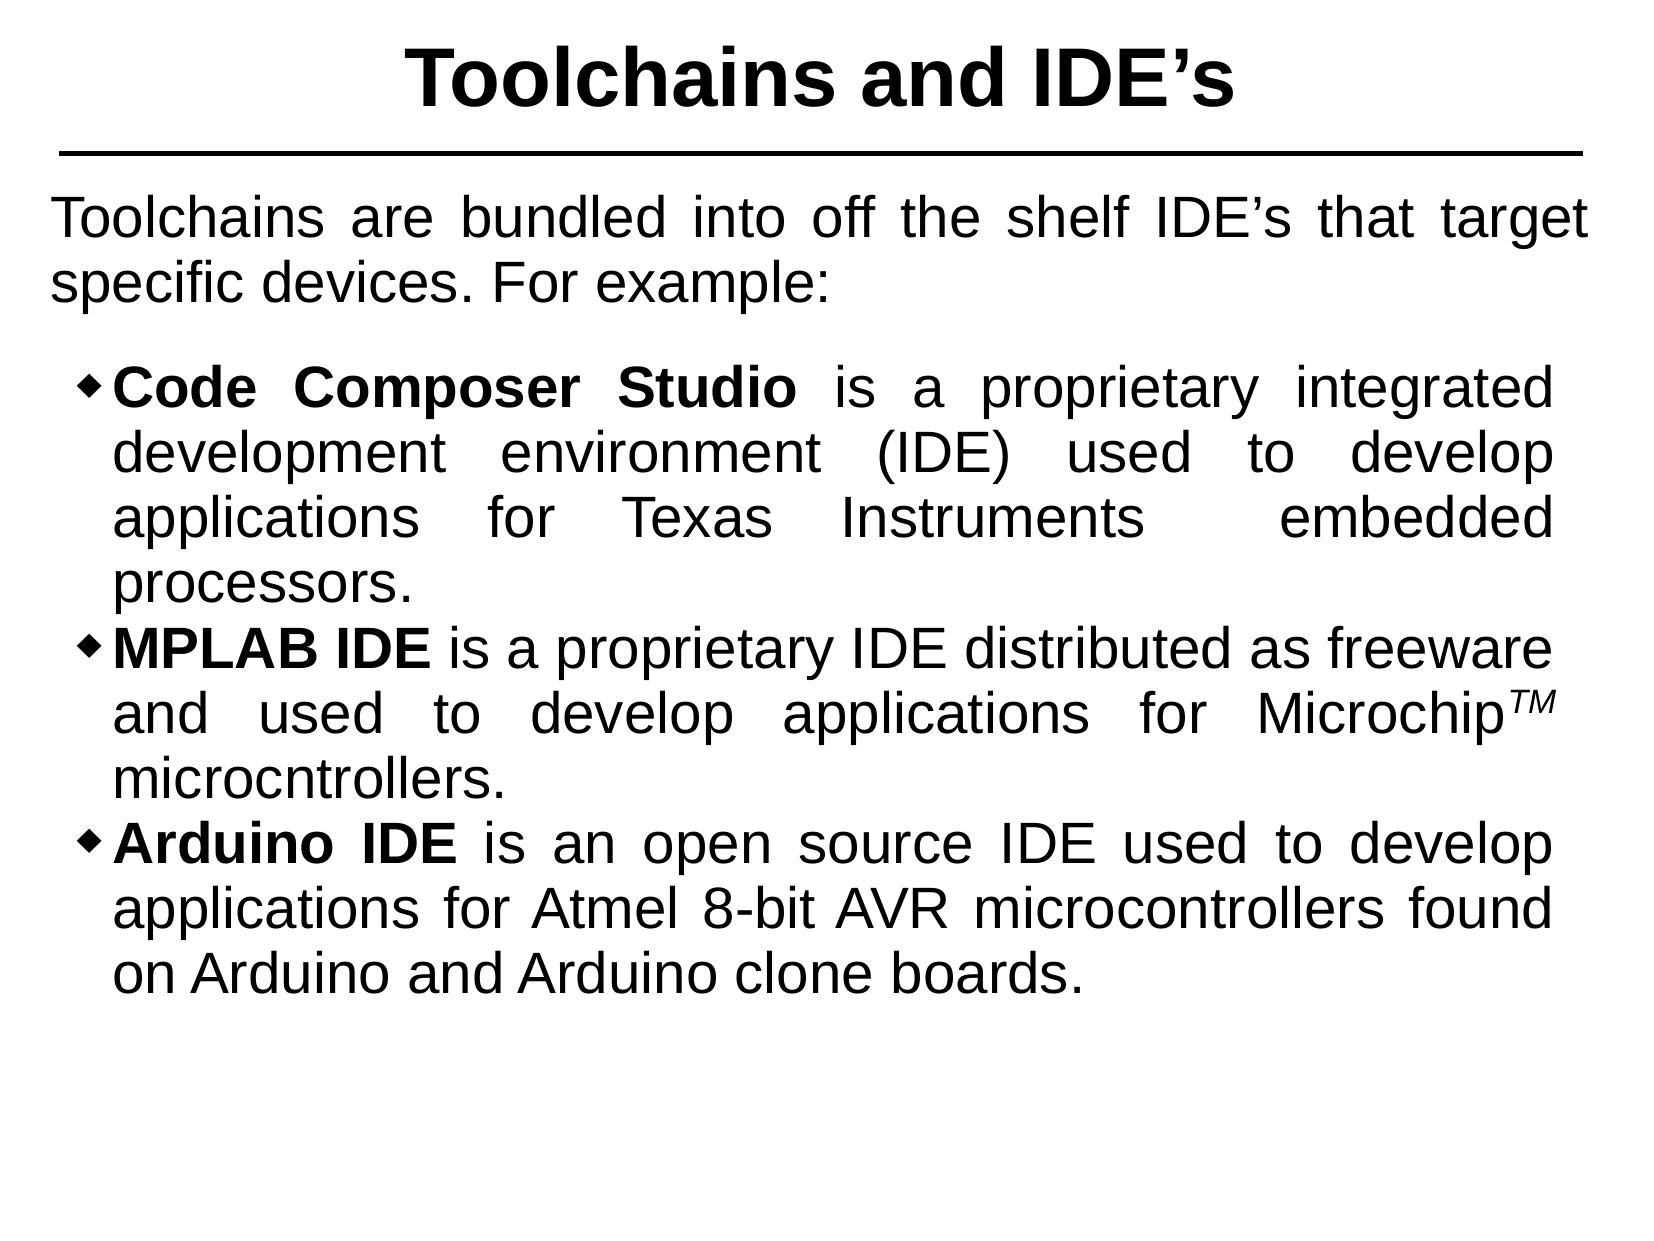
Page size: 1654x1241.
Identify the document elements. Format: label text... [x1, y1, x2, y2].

text_box Code Composer Studio is a proprietary integrated development environment (IDE) used to develop applications for Texas Instruments embedded processors. MPLAB IDE is a proprietary IDE distributed as freeware and used to develop applications for MicrochipTM microcntrollers. Arduino IDE is an open source IDE used to develop applications for Atmel 8-bit AVR microcontrollers found on Arduino and Arduino clone boards. [47, 347, 1571, 1234]
text_box Toolchains and IDE’s [47, 23, 1595, 166]
text_box Toolchains are bundled into off the shelf IDE’s that target specific devices. For example: [35, 176, 1607, 342]
